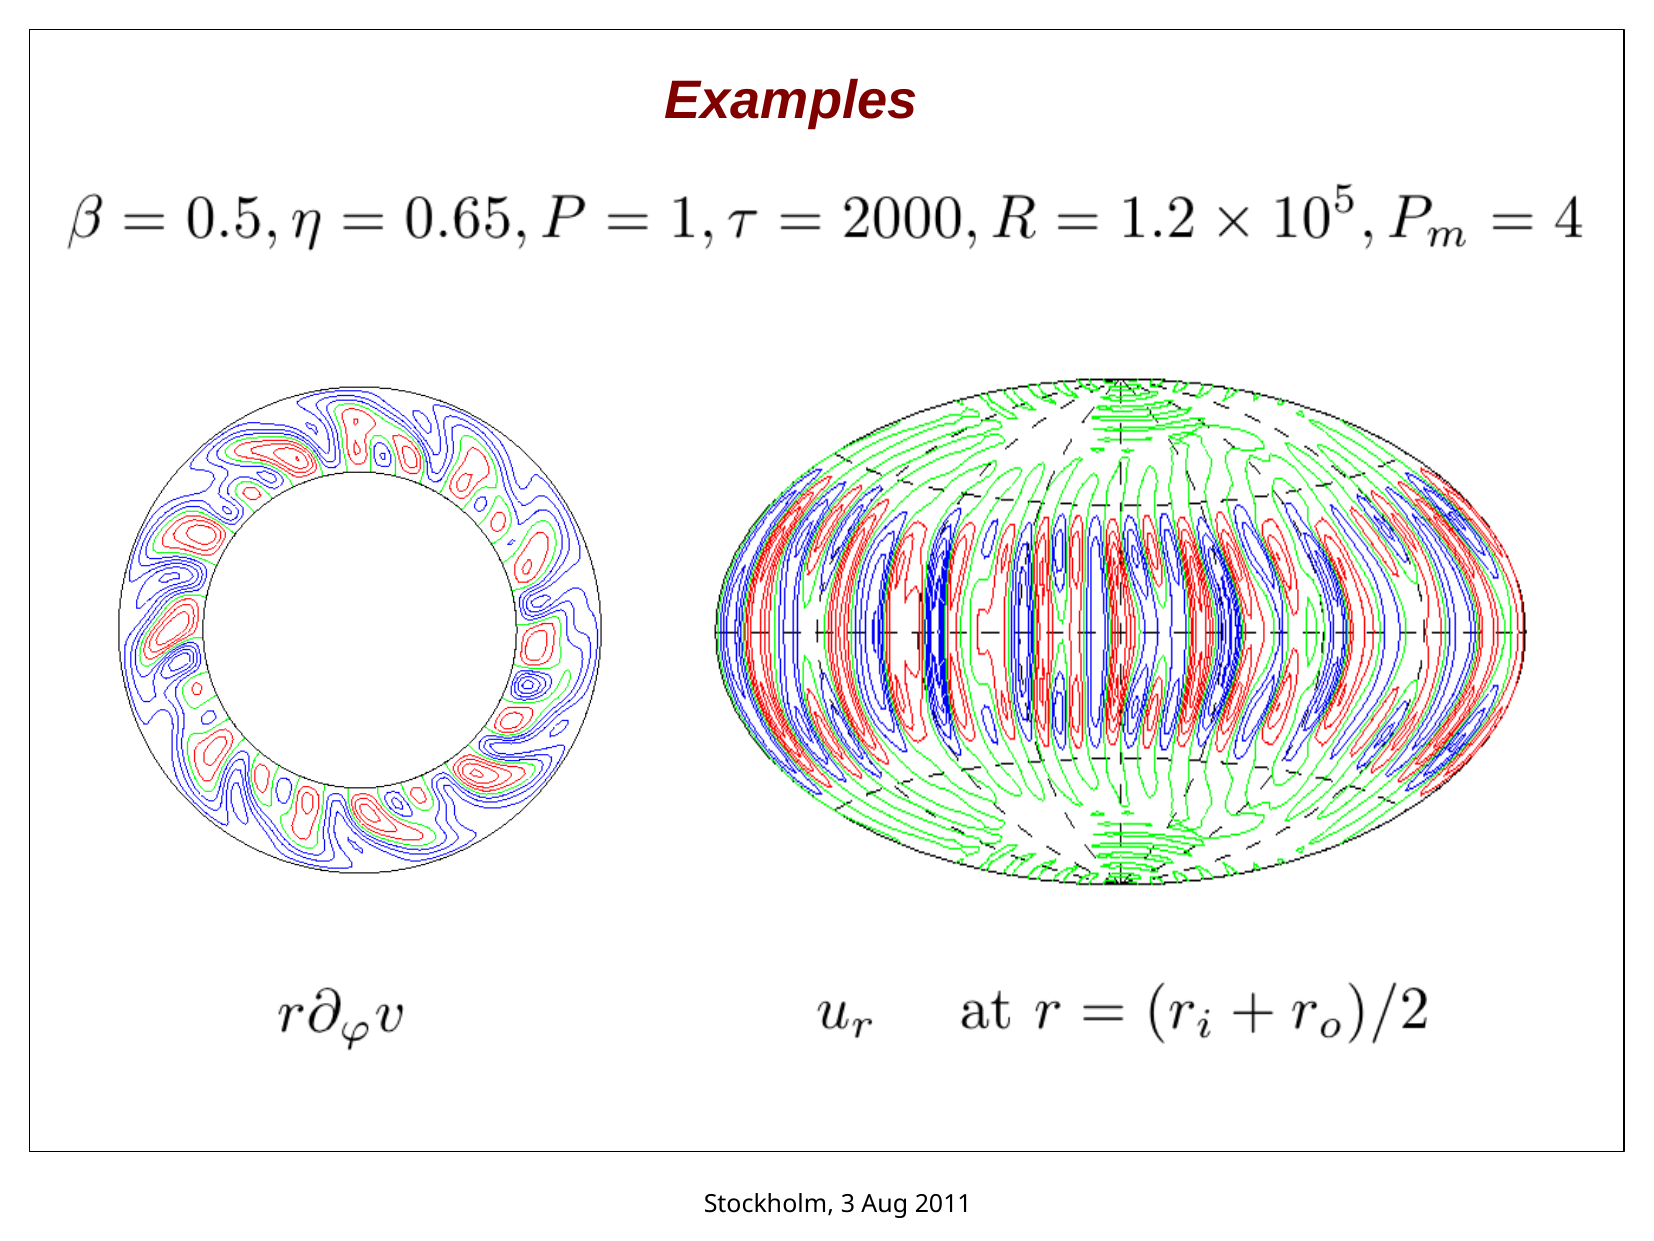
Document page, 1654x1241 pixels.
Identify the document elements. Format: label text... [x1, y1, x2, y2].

picture [70, 330, 662, 922]
picture [57, 175, 1593, 259]
picture [702, 271, 1554, 1050]
text_box Stockholm, 3 Aug 2011 [688, 1172, 965, 1226]
text_box Examples [649, 59, 976, 135]
picture [265, 974, 418, 1058]
